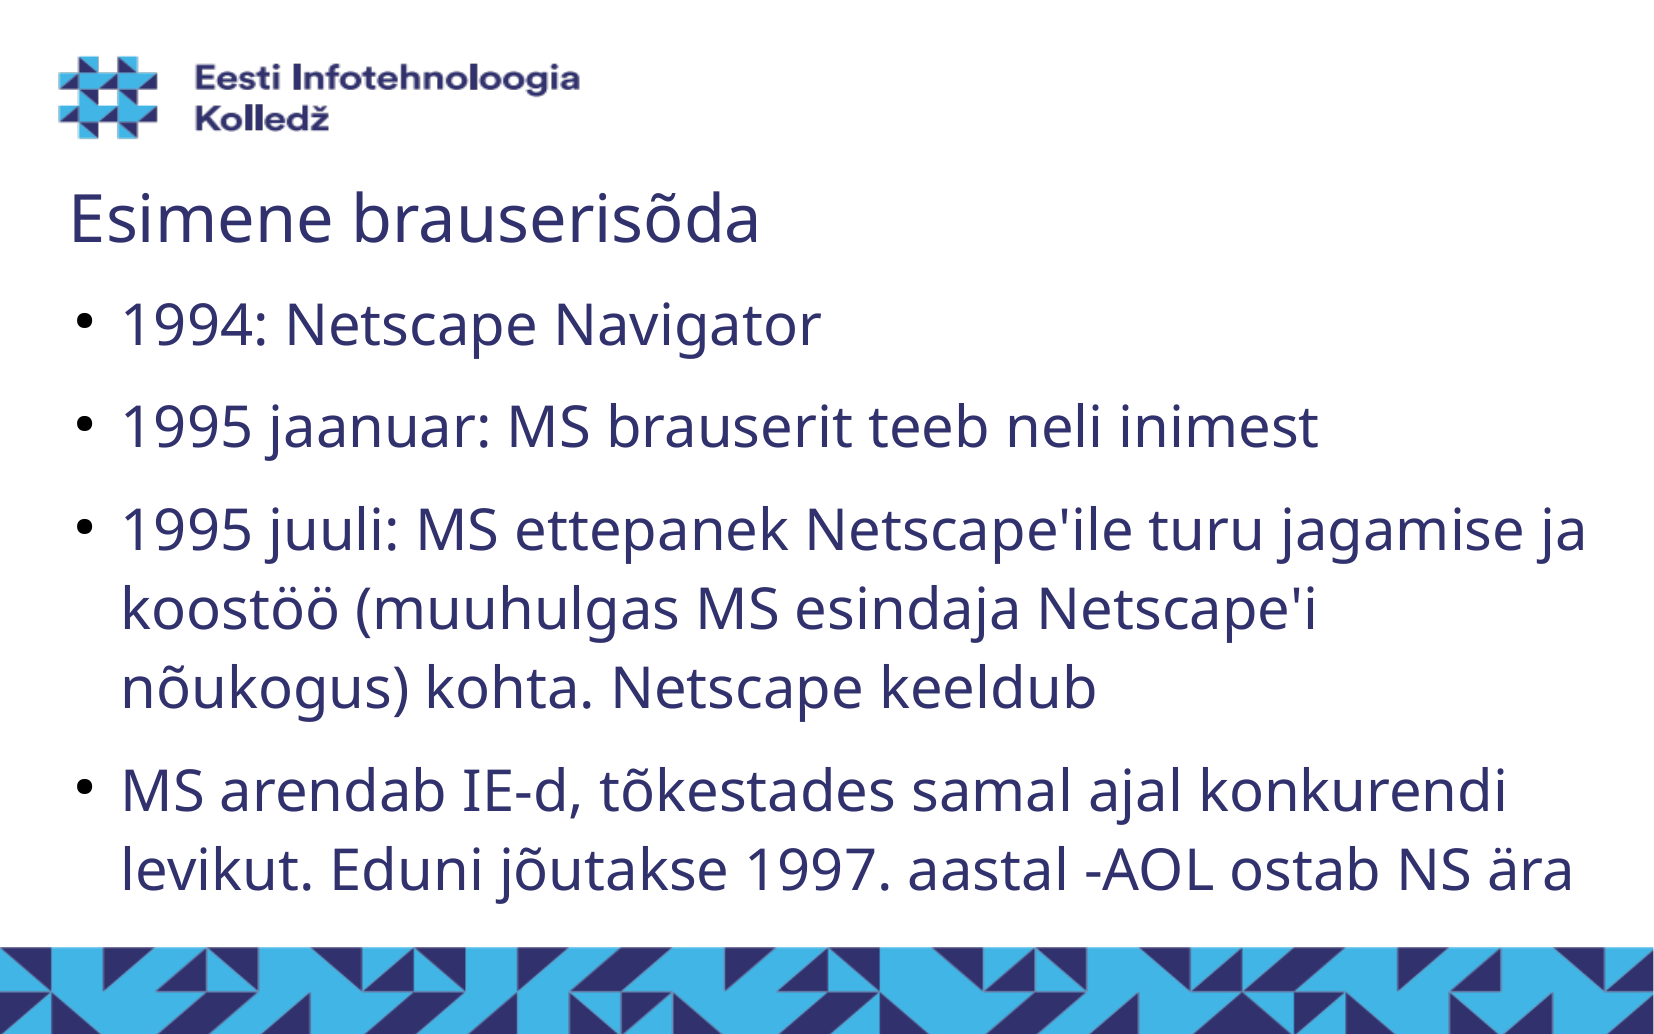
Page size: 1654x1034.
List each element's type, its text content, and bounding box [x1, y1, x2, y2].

title Esimene brauserisõda [68, 147, 1536, 283]
list 1994: Netscape Navigator 1995 jaanuar: MS brauserit teeb neli inimest 1995 juuli: MS ettepanek Netscape'ile turu jagamise ja koostöö (muuhulgas MS esindaja Netscape'i nõukogus) kohta. Netscape keeldub MS arendab IE-d, tõkestades samal ajal konkurendi levikut. Eduni jõutakse 1997. aastal -AOL ostab NS ära [59, 283, 1595, 936]
